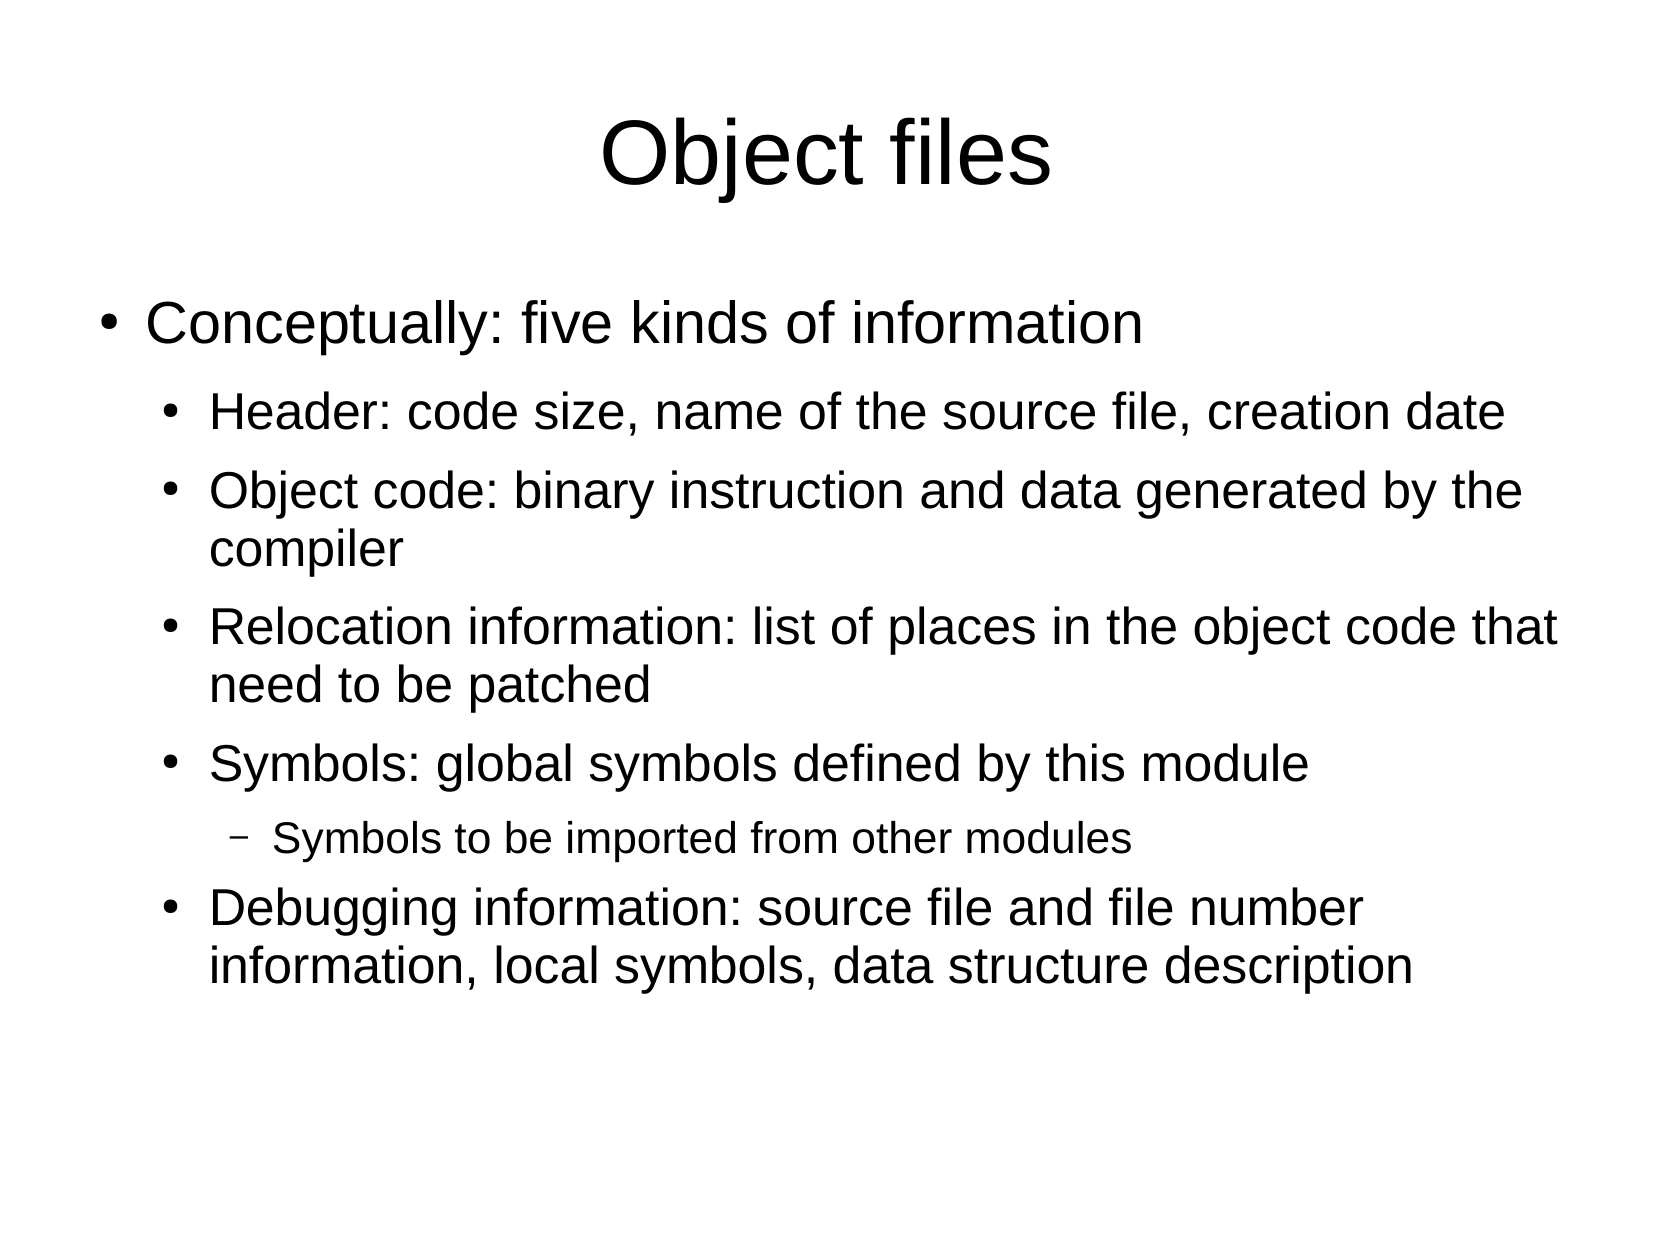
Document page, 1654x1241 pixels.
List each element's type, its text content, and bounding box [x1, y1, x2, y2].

list Conceptually: five kinds of information Header: code size, name of the source file, creation date Object code: binary instruction and data generated by the compiler Relocation information: list of places in the object code that need to be patched Symbols: global symbols defined by this module Symbols to be imported from other modules Debugging information: source file and file number information, local symbols, data structure description [82, 290, 1571, 1010]
title Object files [82, 49, 1571, 257]
